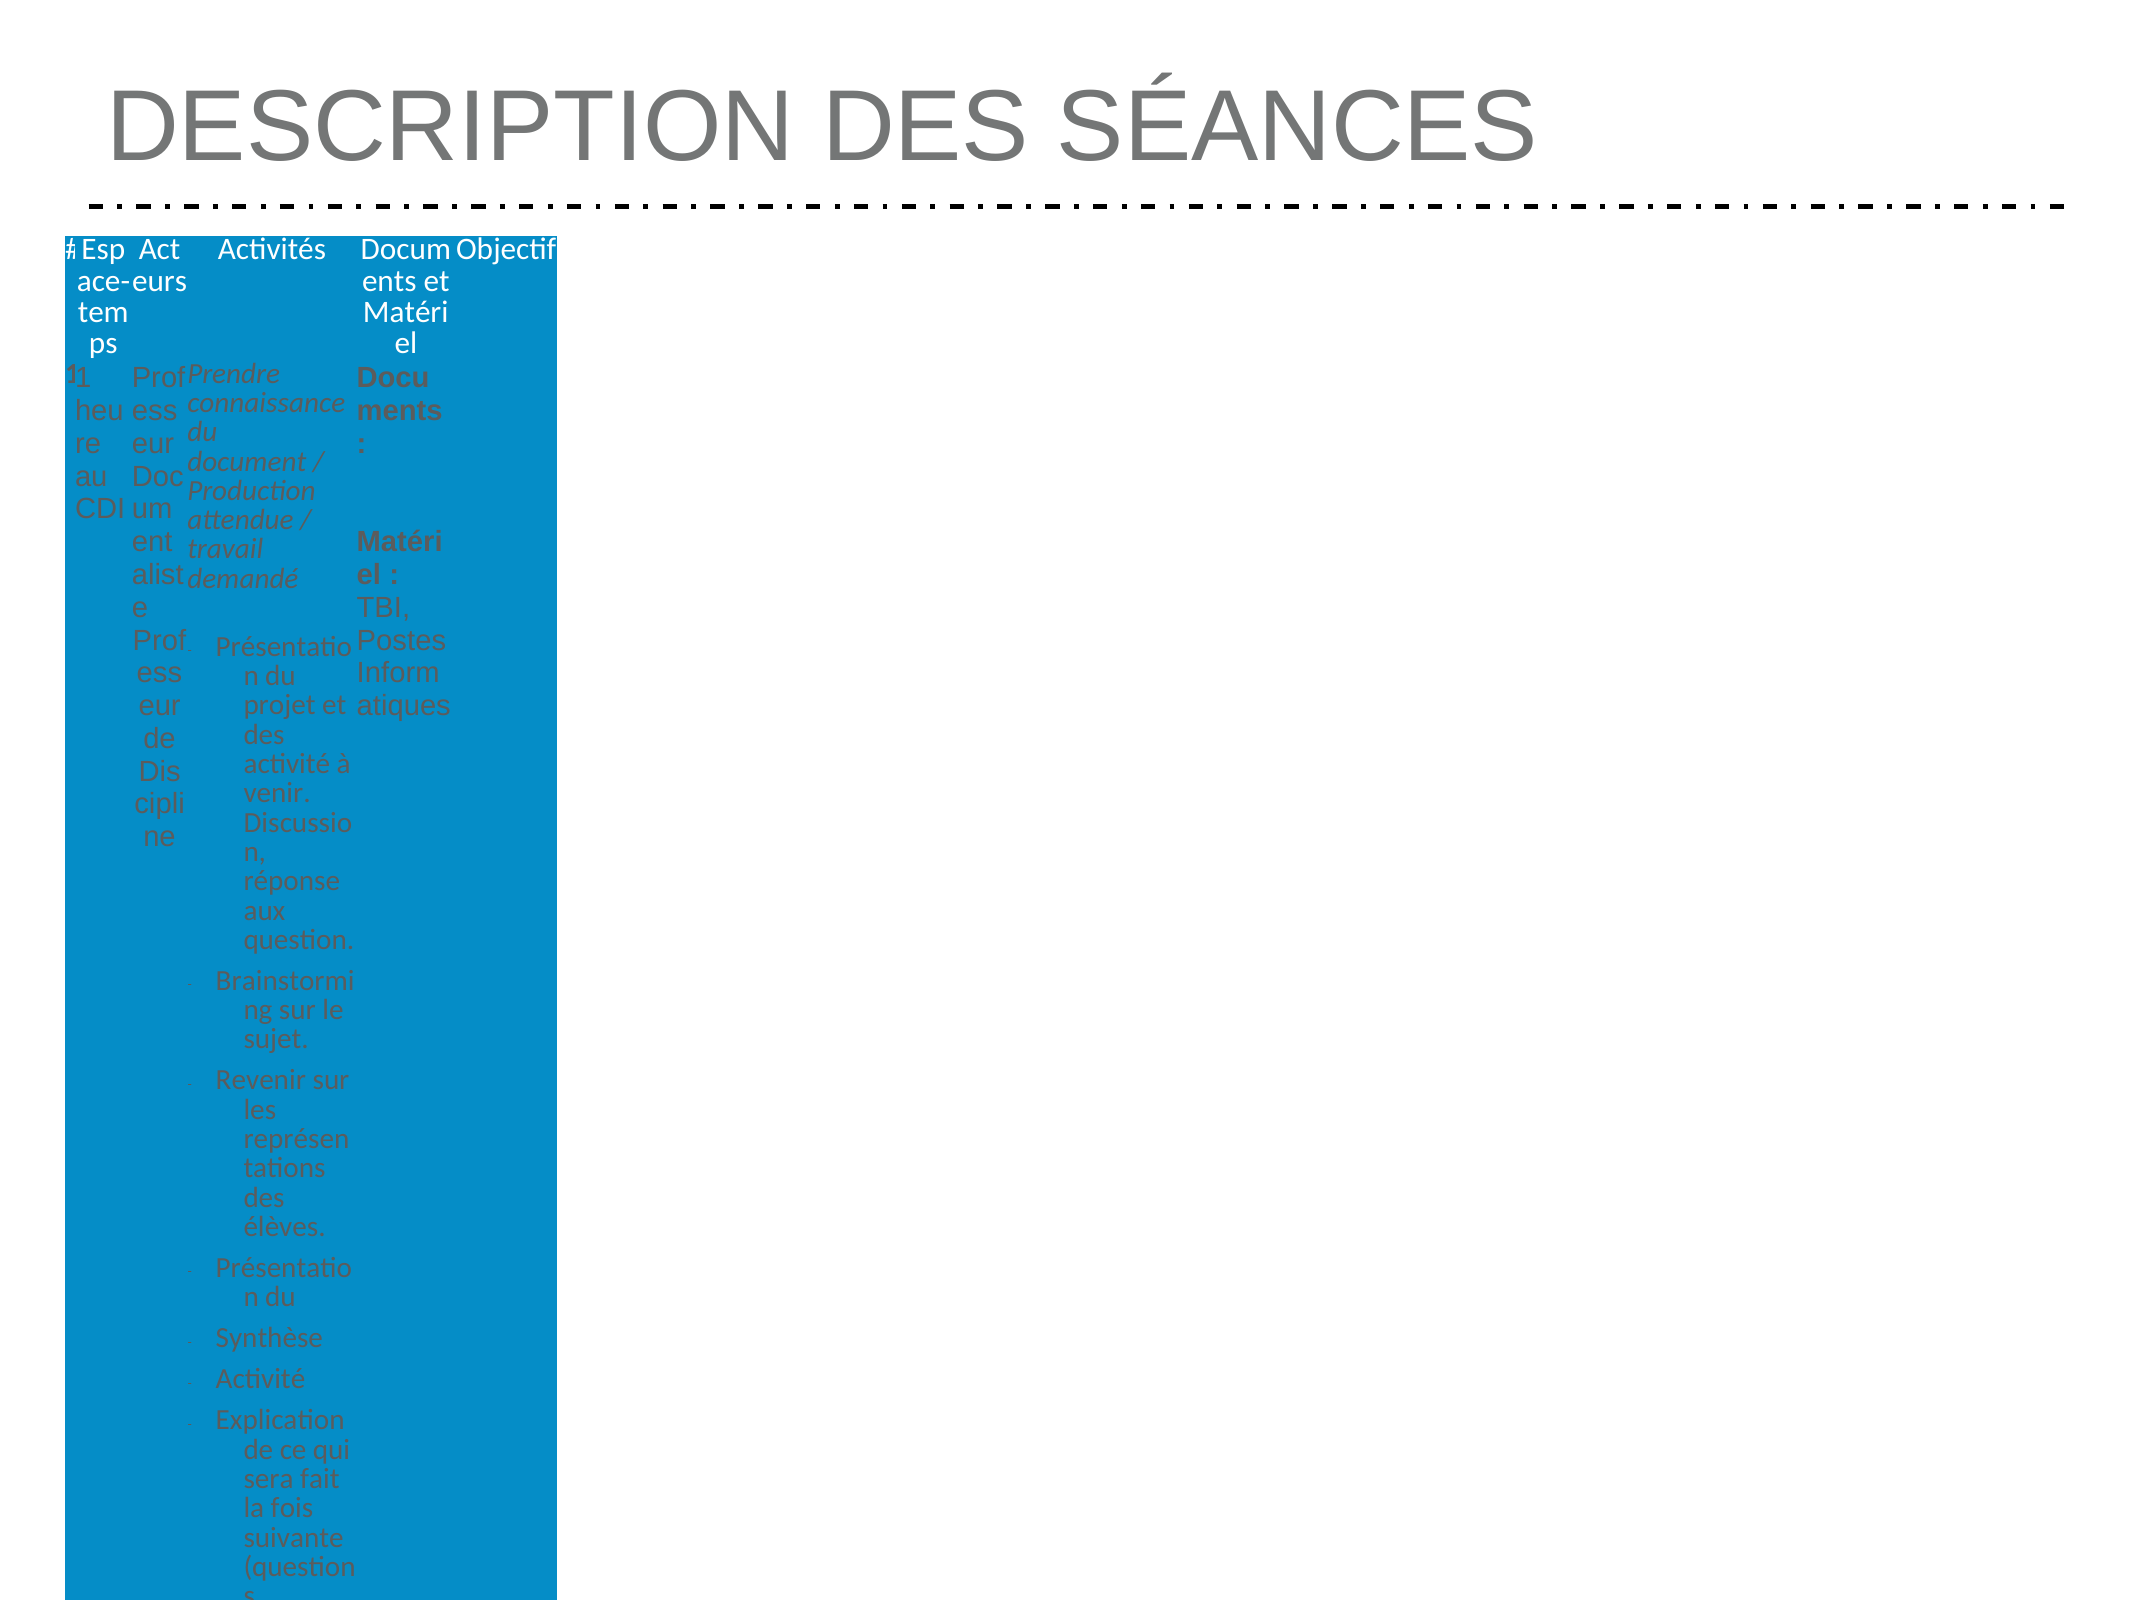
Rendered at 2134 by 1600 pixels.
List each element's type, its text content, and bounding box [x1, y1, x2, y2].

table_cell Documents : Matériel : TBI, Postes Informatiques [357, 361, 455, 1600]
table_cell 1 [65, 361, 75, 1600]
table_cell [455, 361, 557, 1600]
table_cell Professeur Documentaliste Professeur de Discipline [132, 361, 187, 1600]
table_header Espace-temps [75, 236, 132, 361]
table_header Objectif [455, 236, 557, 361]
text_box DESCRIPTION DES SÉANCES [98, 52, 2044, 170]
table_cell Prendre connaissance du document / Production attendue / travail demandé Présentation du projet et des activité à venir. Discussion, réponse aux question. Brainstorming sur le sujet. Revenir sur les représentations des élèves. Présentation du Synthèse Activité Explication de ce qui sera fait la fois suivante (questions réponses si besoin). [187, 361, 357, 1600]
table_header Documents et Matériel [357, 236, 455, 361]
table_cell 1 heure au CDI [75, 361, 132, 1600]
table_header Acteurs [132, 236, 187, 361]
table_header # [65, 236, 75, 361]
table_header Activités [187, 236, 357, 361]
